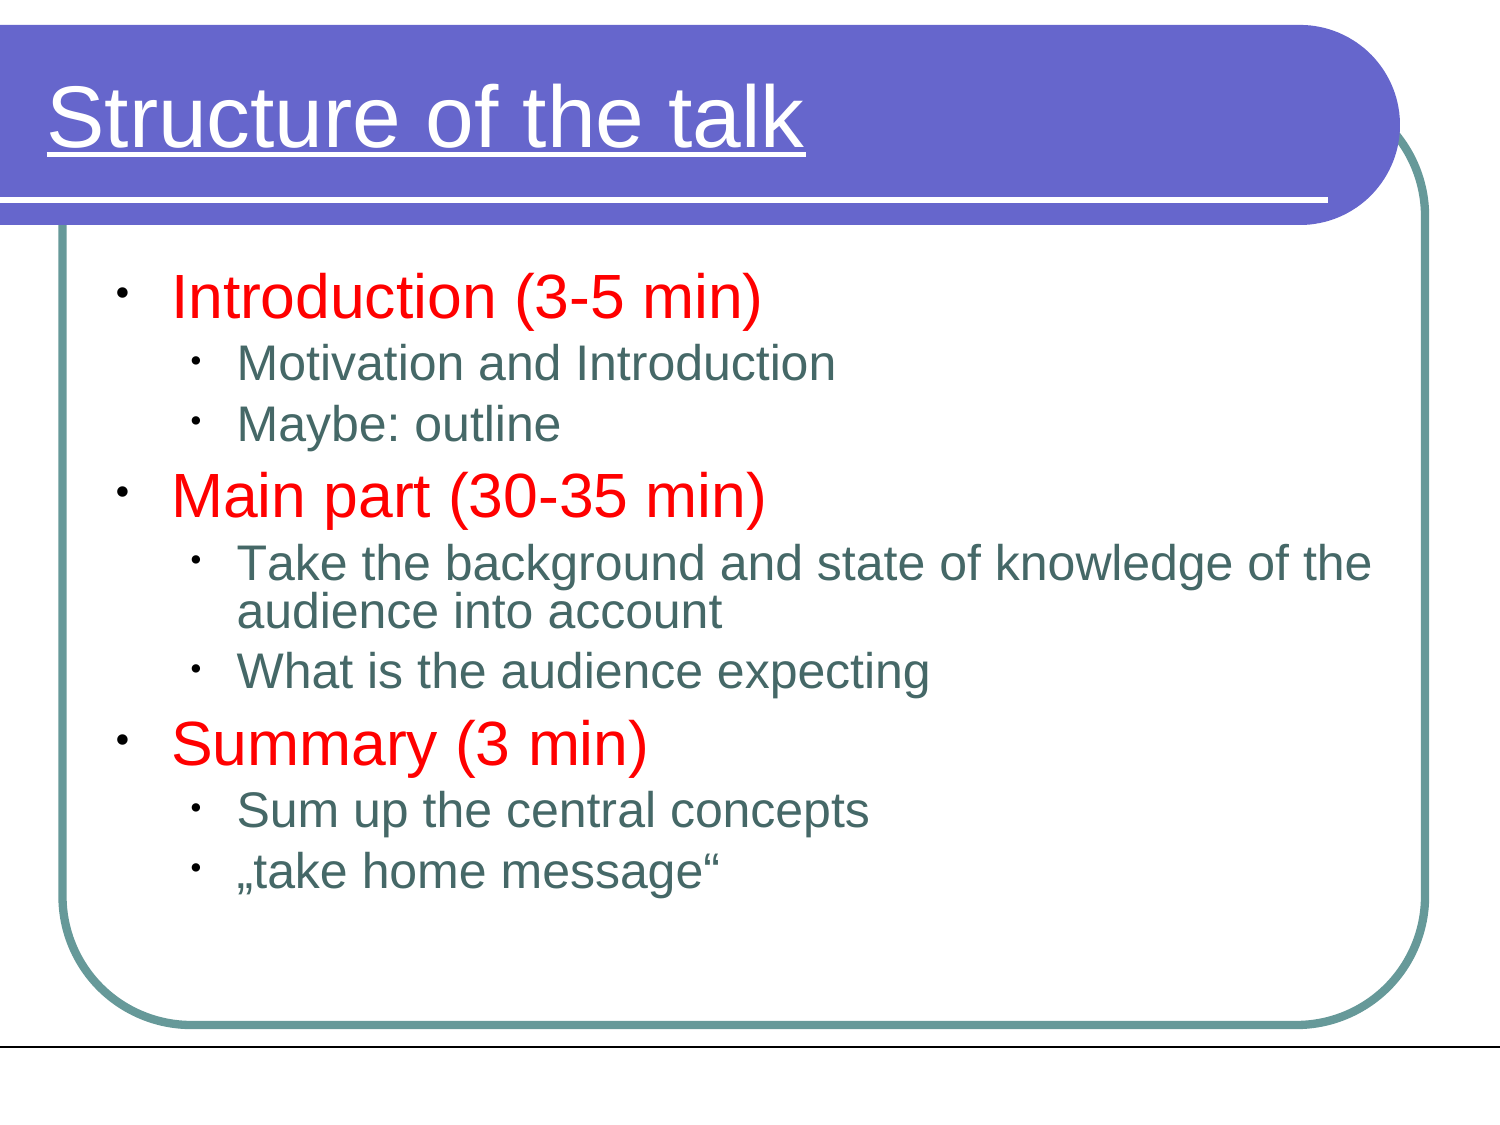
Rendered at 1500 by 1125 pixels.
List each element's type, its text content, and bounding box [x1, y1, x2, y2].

title Structure of the talk [31, 37, 1347, 188]
list Introduction (3-5 min) Motivation and Introduction Maybe: outline Main part (30-35 min) Take the background and state of knowledge of the audience into account What is the audience expecting Summary (3 min) Sum up the central concepts „take home message“ [99, 262, 1401, 988]
